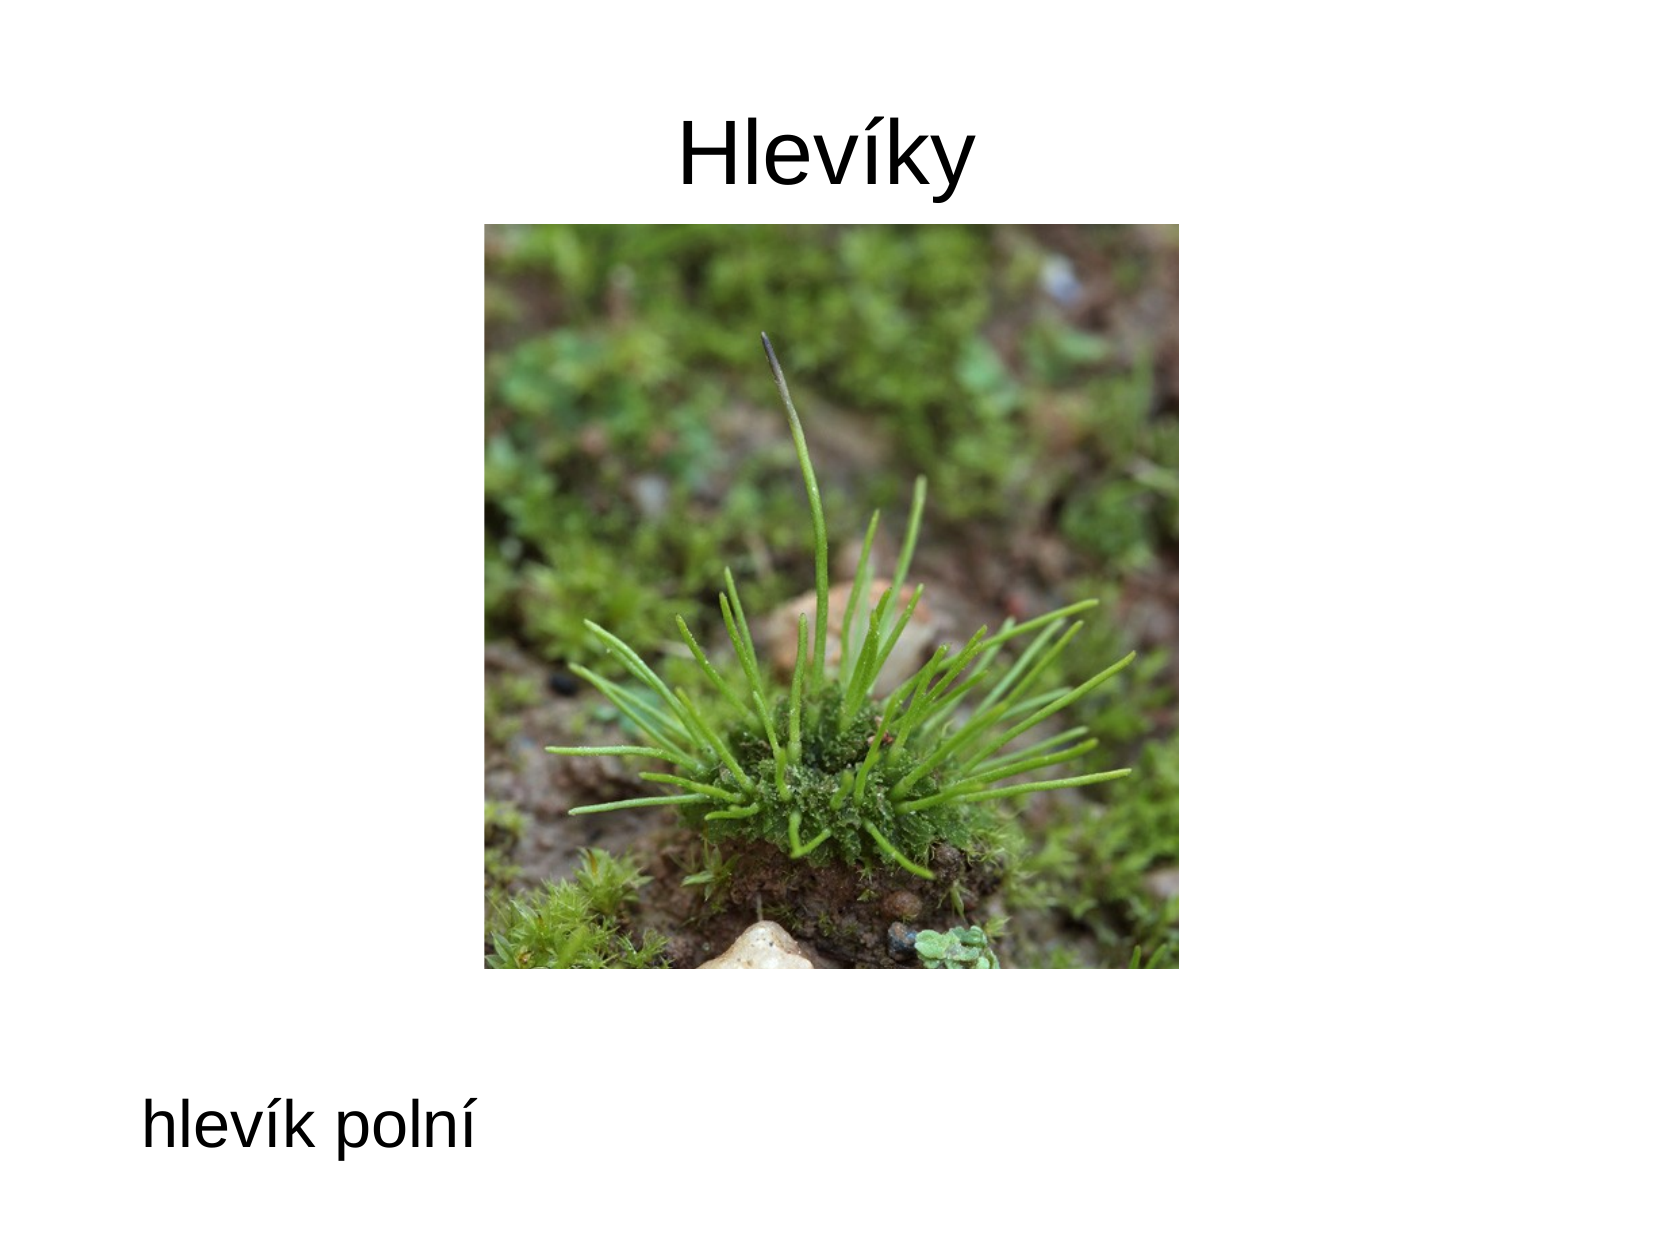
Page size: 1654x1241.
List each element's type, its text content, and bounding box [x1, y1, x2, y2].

picture [484, 224, 1179, 969]
list hlevík polní [70, 1086, 1559, 1205]
title Hlevíky [82, 49, 1571, 257]
